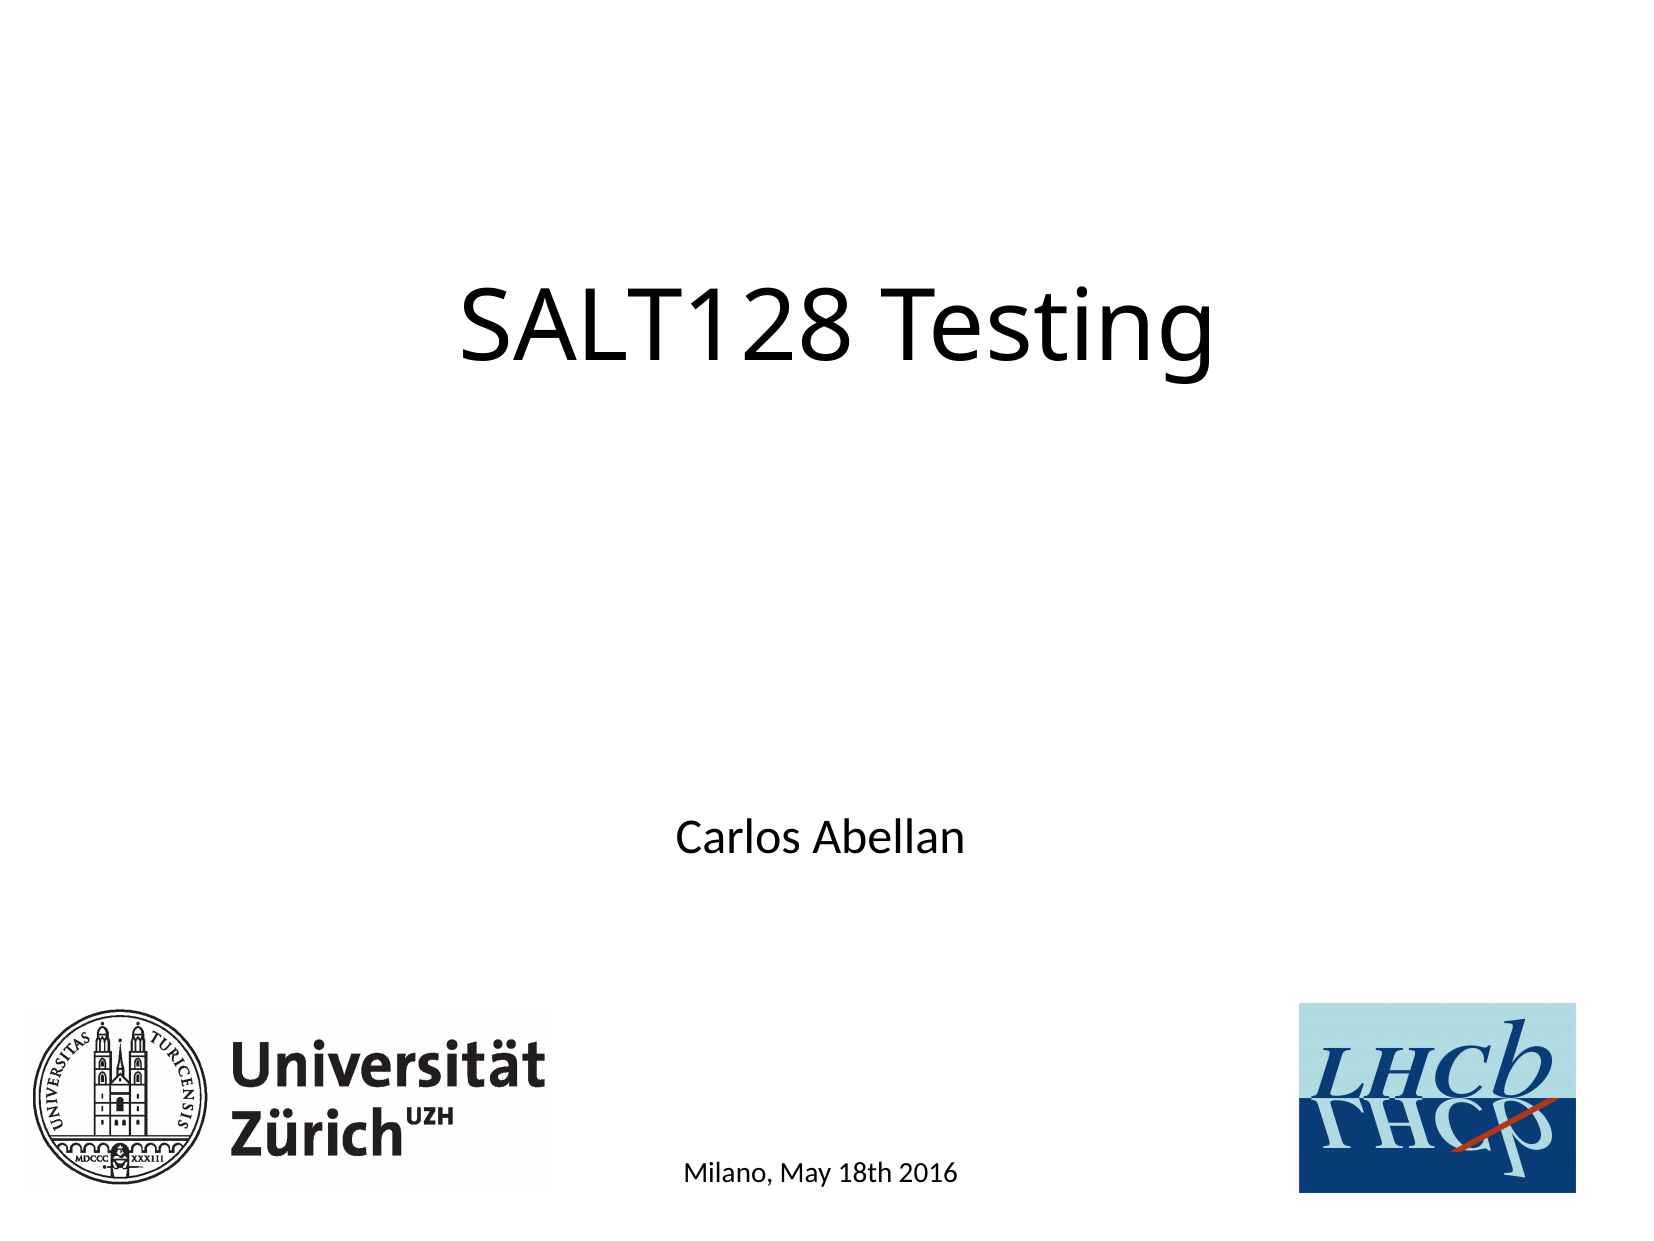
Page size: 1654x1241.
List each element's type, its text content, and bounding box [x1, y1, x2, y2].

picture [1299, 1003, 1576, 1193]
subtitle Carlos Abellan Milano, May 18th 2016 [200, 803, 1441, 910]
title SALT128 Testing [188, 153, 1489, 390]
picture [23, 1003, 556, 1194]
